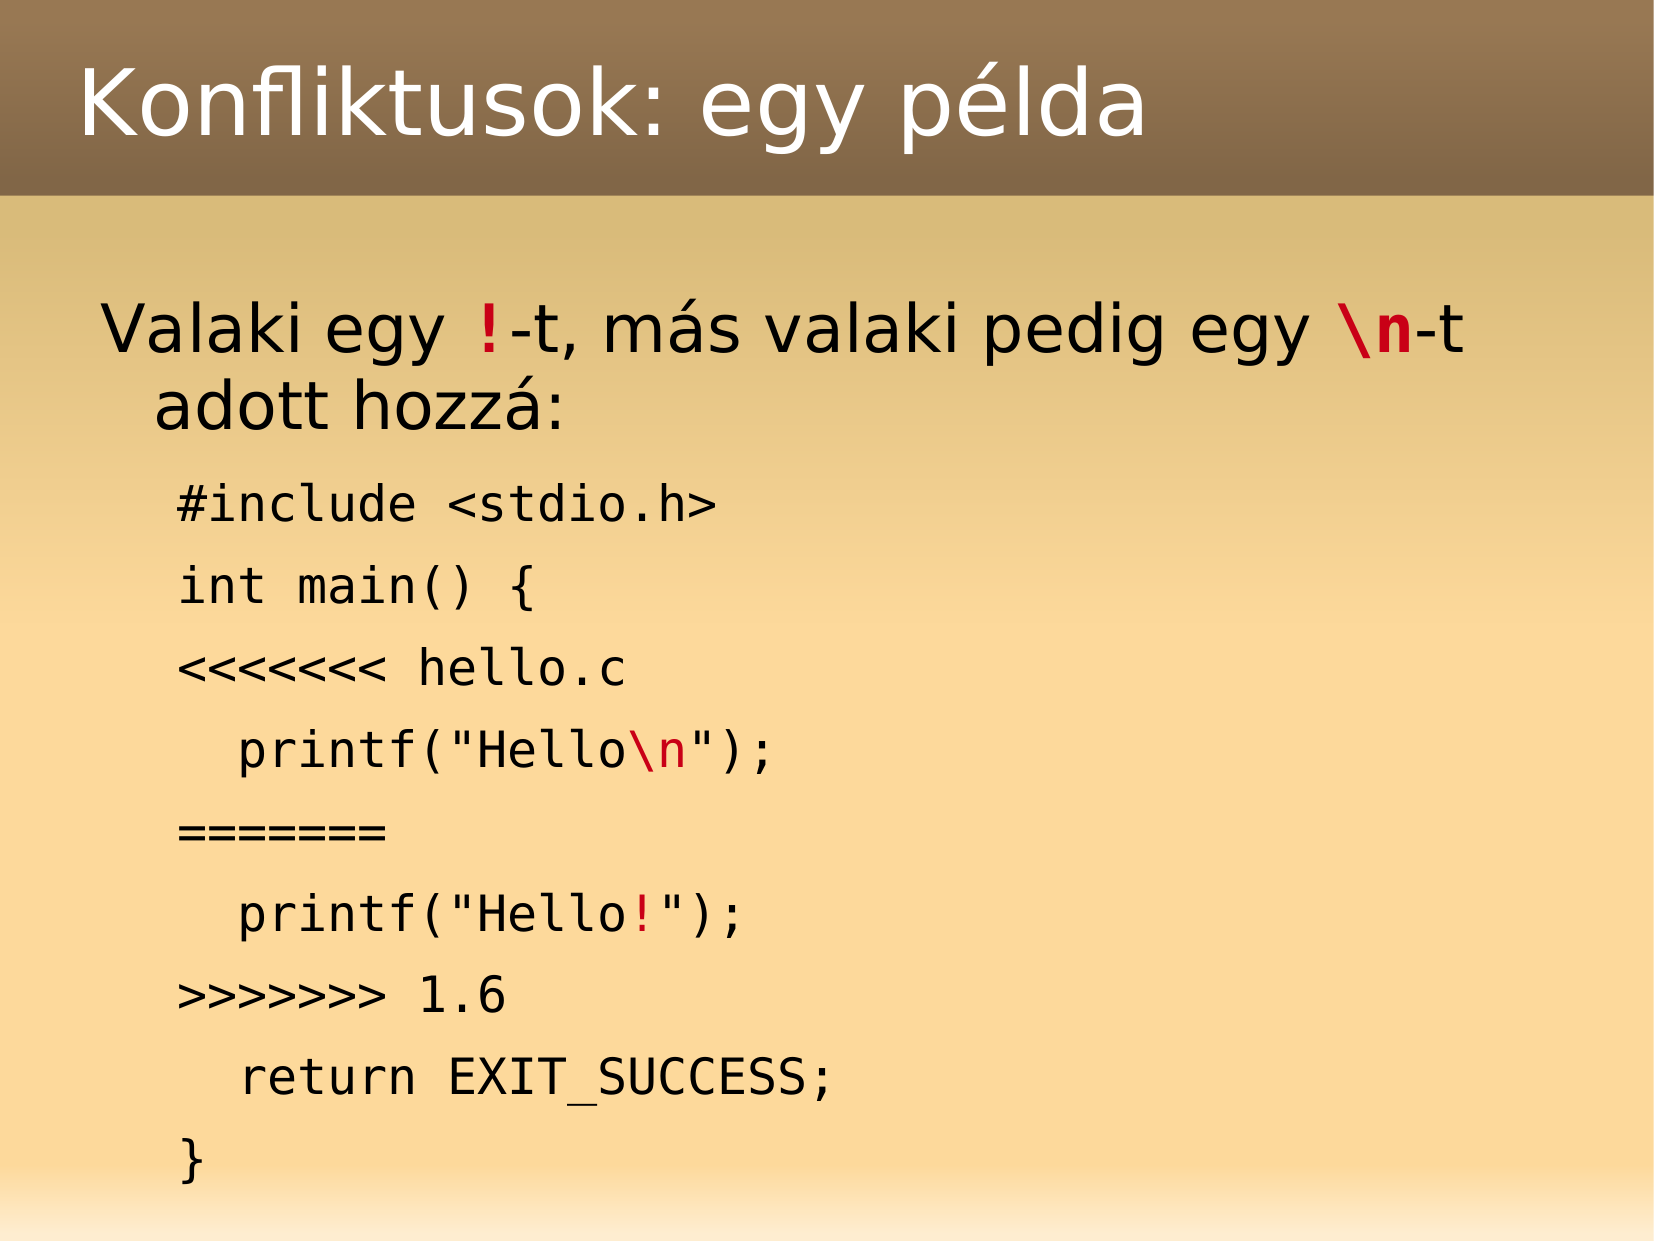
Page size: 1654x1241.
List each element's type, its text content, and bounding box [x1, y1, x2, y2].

picture [0, 0, 1654, 1241]
list Valaki egy !-t, más valaki pedig egy \n-t adott hozzá: #include <stdio.h> int main() { <<<<<<< hello.c printf("Hello\n"); ======= printf("Hello!"); >>>>>>> 1.6 return EXIT_SUCCESS; } [82, 290, 1571, 1189]
title Konfliktusok: egy példa [76, 7, 1565, 200]
